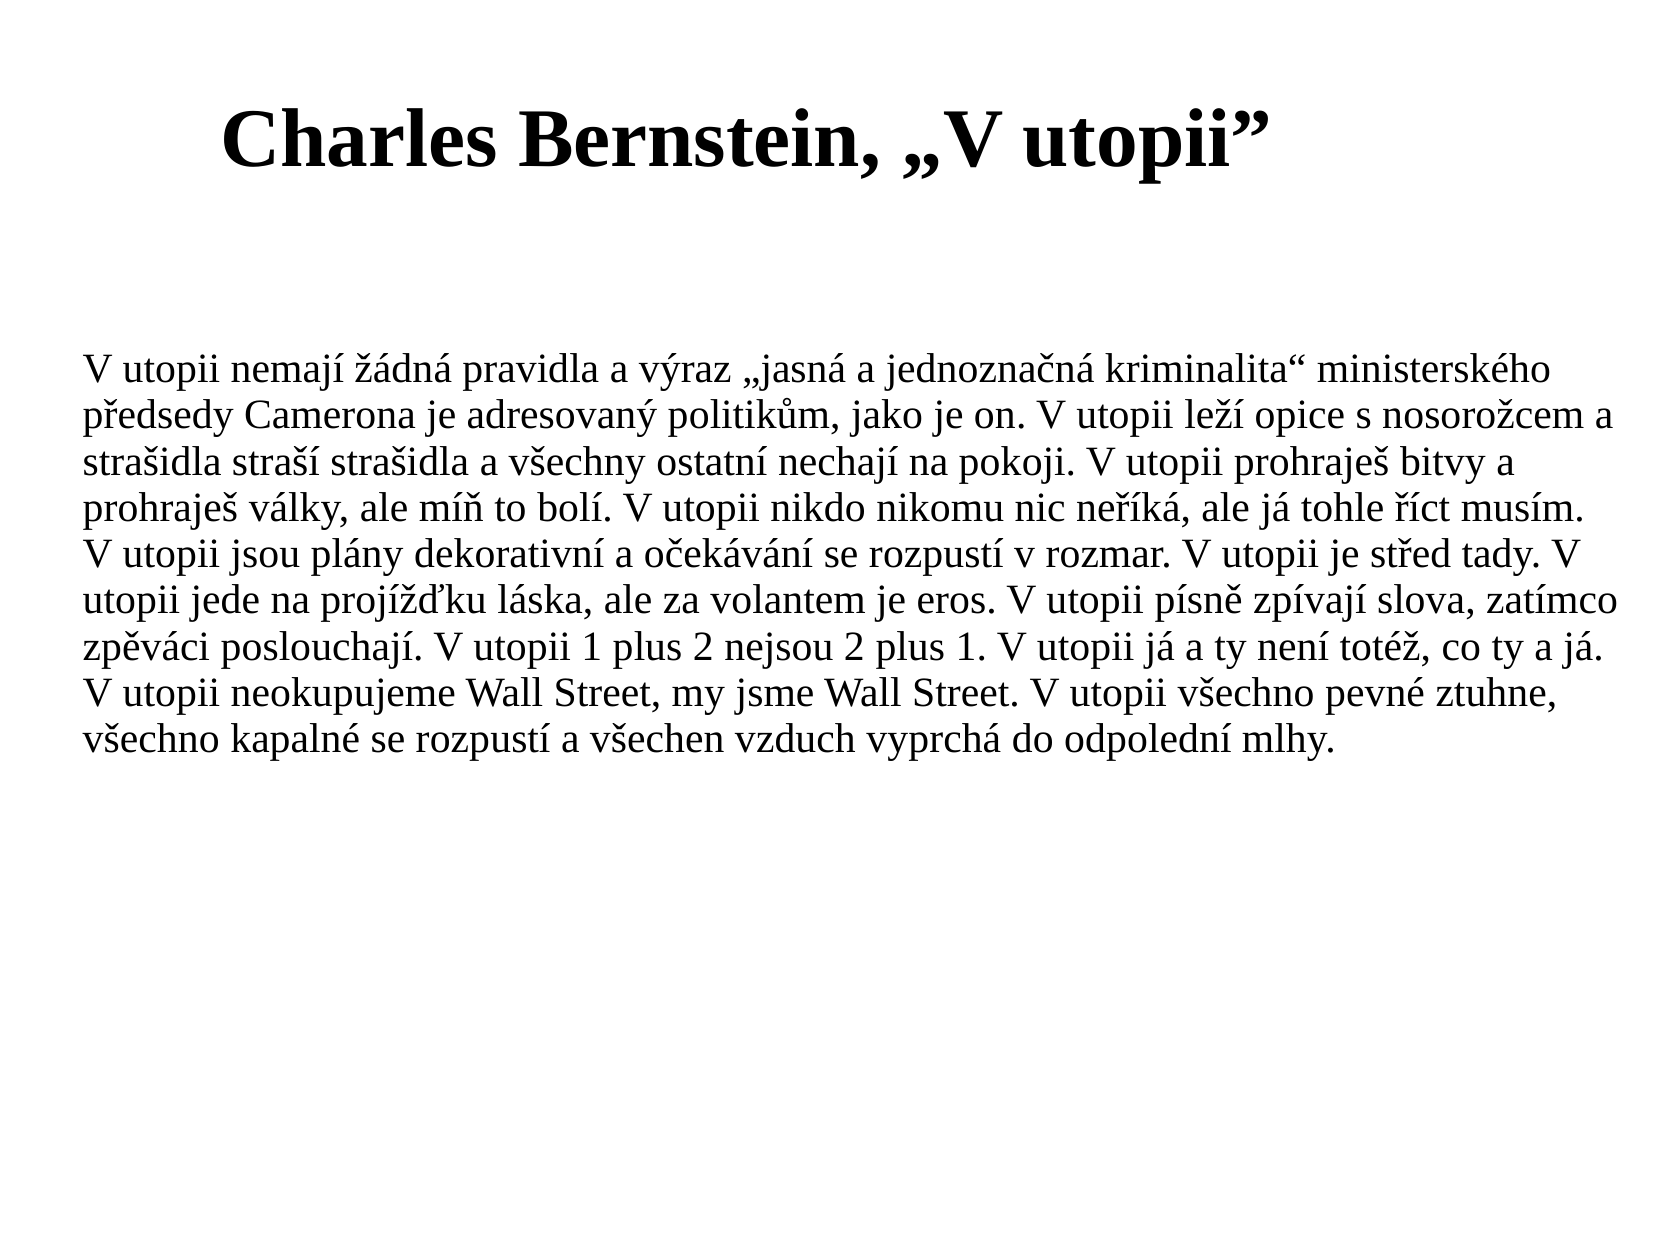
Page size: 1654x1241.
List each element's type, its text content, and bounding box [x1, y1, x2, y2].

list V utopii nemají žádná pravidla a výraz „jasná a jednoznačná kriminalita“ ministerského předsedy Camerona je adresovaný politikům, jako je on. V utopii leží opice s nosorožcem a strašidla straší strašidla a všechny ostatní nechají na pokoji. V utopii prohraješ bitvy a prohraješ války, ale míň to bolí. V utopii nikdo nikomu nic neříká, ale já tohle říct musím. V utopii jsou plány dekorativní a očekávání se rozpustí v rozmar. V utopii je střed tady. V utopii jede na projížďku láska, ale za volantem je eros. V utopii písně zpívají slova, zatímco zpěváci poslouchají. V utopii 1 plus 2 nejsou 2 plus 1. V utopii já a ty není totéž, co ty a já. V utopii neokupujeme Wall Street, my jsme Wall Street. V utopii všechno pevné ztuhne, všechno kapalné se rozpustí a všechen vzduch vyprchá do odpolední mlhy. [82, 299, 1621, 1216]
title Charles Bernstein, „V utopii” [82, 47, 1412, 229]
